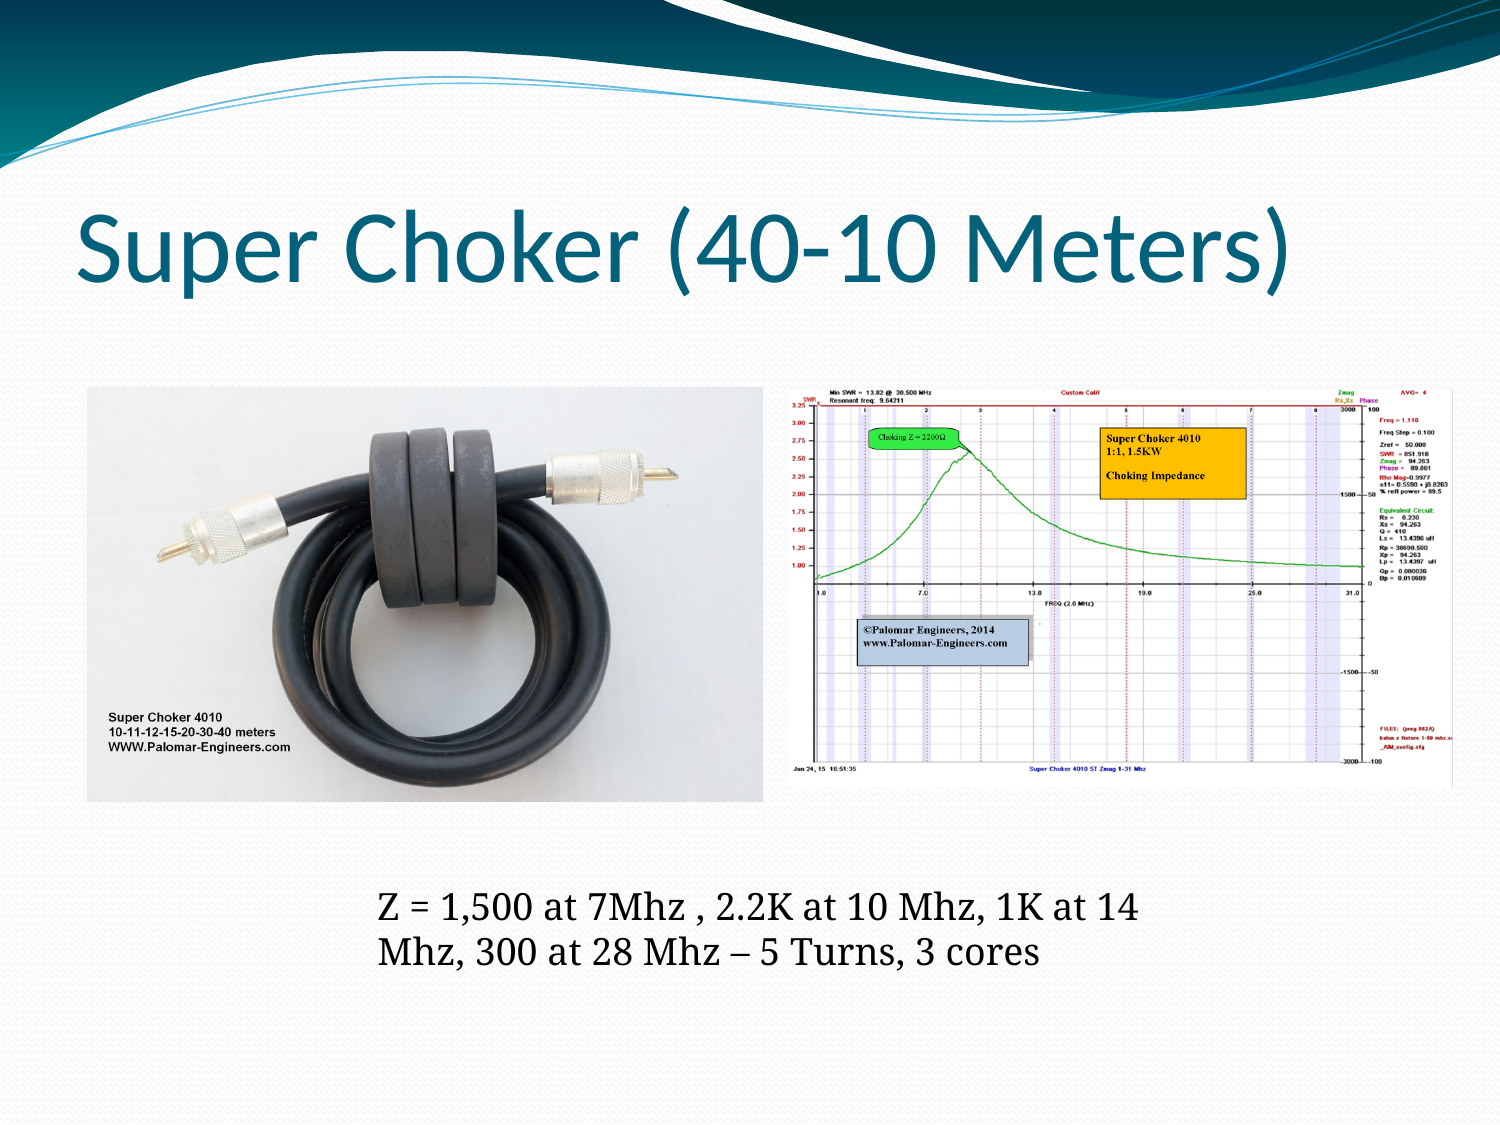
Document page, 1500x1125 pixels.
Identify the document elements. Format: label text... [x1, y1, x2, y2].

picture [87, 387, 763, 802]
title Super Choker (40-10 Meters) [75, 115, 1426, 304]
picture [787, 387, 1453, 788]
text_box Z = 1,500 at 7Mhz , 2.2K at 10 Mhz, 1K at 14 Mhz, 300 at 28 Mhz – 5 Turns, 3 cores [362, 875, 1163, 982]
